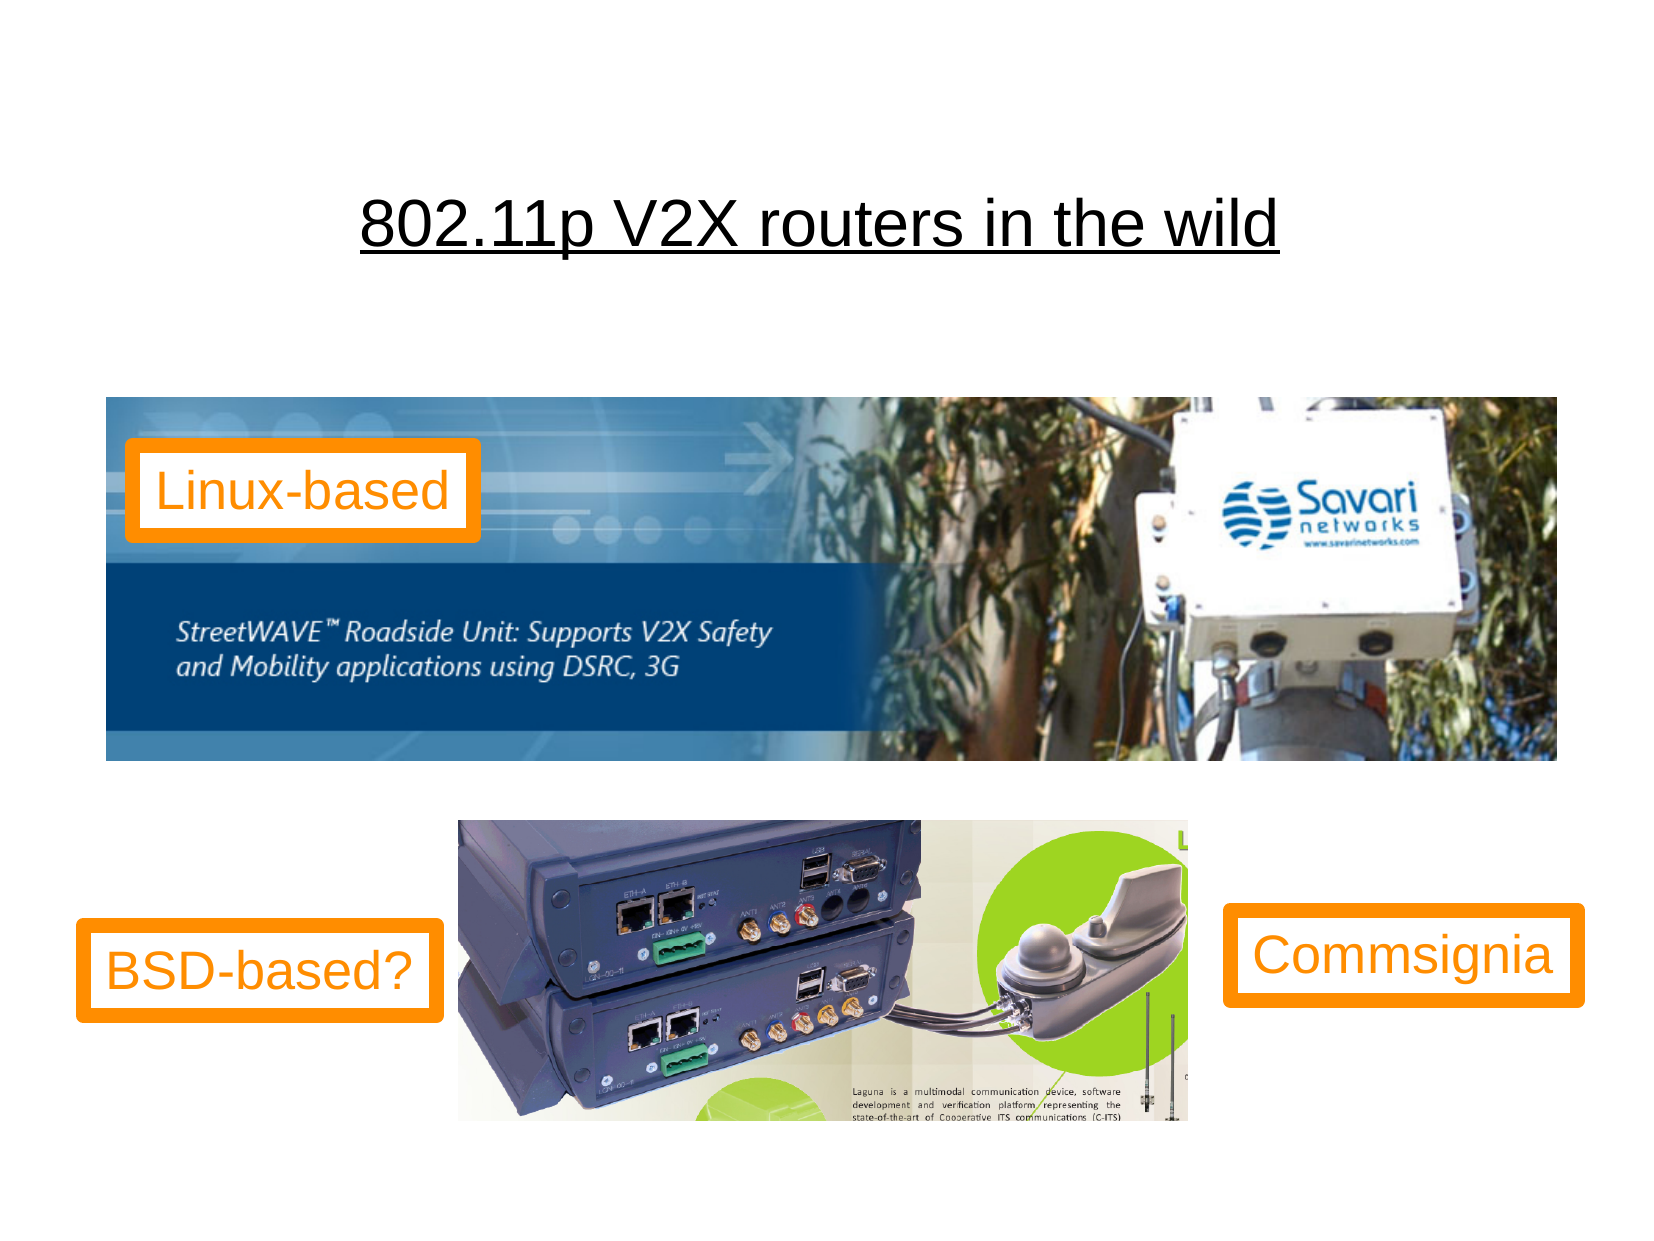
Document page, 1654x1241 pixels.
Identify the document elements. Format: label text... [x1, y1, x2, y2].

title 802.11p V2X routers in the wild [76, 119, 1565, 327]
text_box BSD-based? [83, 925, 437, 1016]
picture [106, 397, 1557, 761]
text_box Commsignia [1230, 910, 1578, 1001]
picture [458, 820, 1188, 1121]
text_box Linux-based [132, 445, 474, 536]
